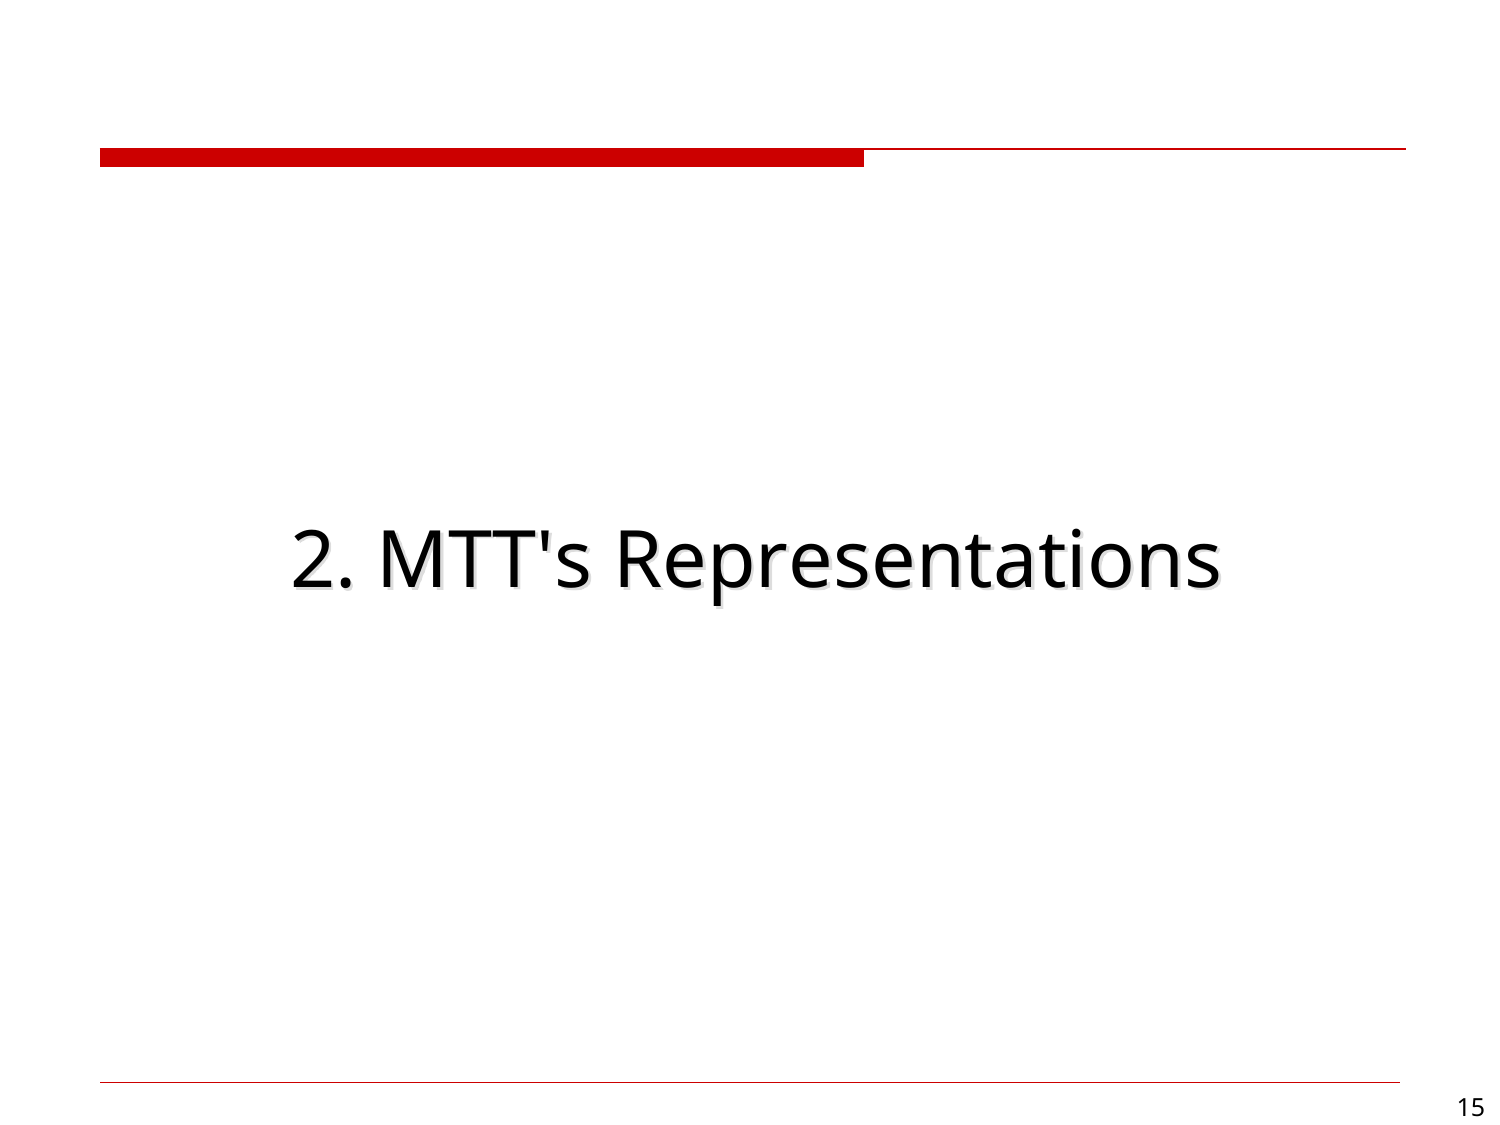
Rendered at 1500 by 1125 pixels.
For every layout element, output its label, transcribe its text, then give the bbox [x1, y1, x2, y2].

text_box 2. MTT's Representations [274, 437, 1425, 676]
